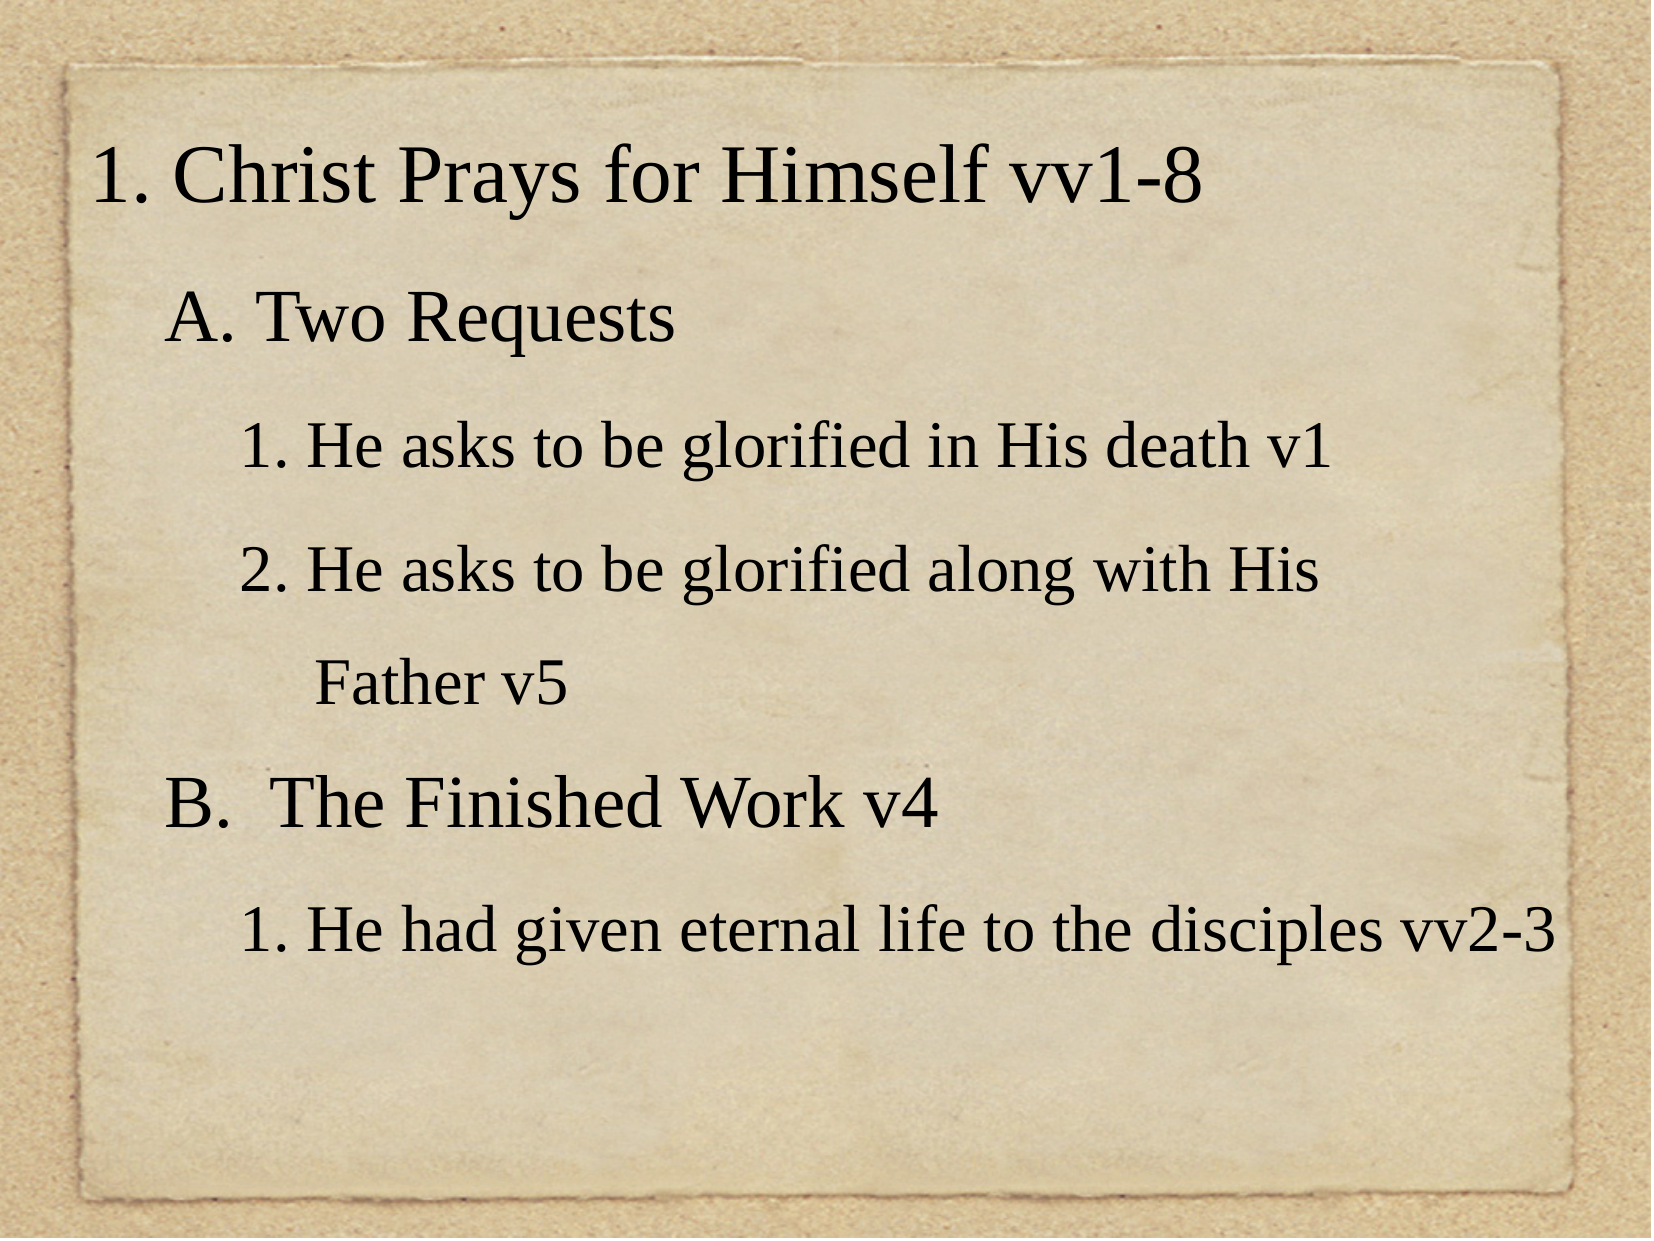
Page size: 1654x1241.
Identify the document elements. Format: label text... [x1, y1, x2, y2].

picture [0, 0, 1651, 1238]
text_box 1. Christ Prays for Himself vv1-8 A. Two Requests 1. He asks to be glorified in His death v1 2. He asks to be glorified along with His Father v5 B. The Finished Work v4 1. He had given eternal life to the disciples vv2-3 [75, 75, 1576, 1201]
